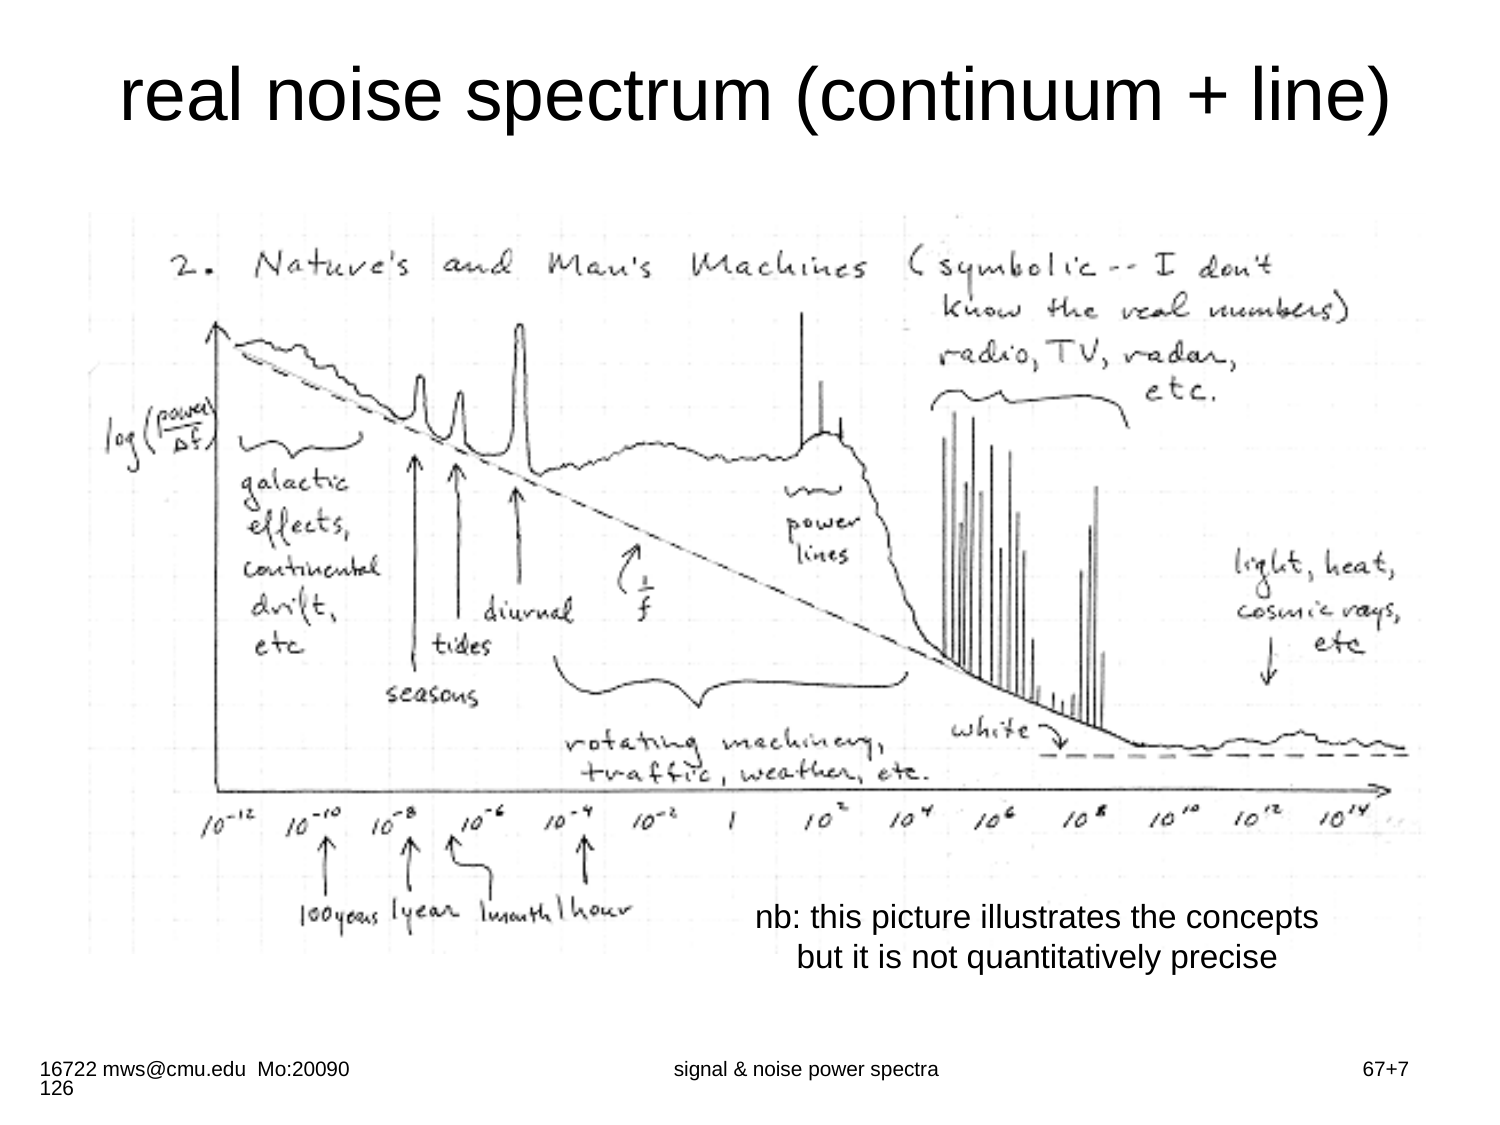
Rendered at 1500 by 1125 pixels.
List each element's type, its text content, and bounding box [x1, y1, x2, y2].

picture [87, 212, 1426, 954]
text_box real noise spectrum (continuum + line) [75, 37, 1438, 143]
text_box nb: this picture illustrates the concepts but it is not quantitatively precise [740, 887, 1336, 983]
